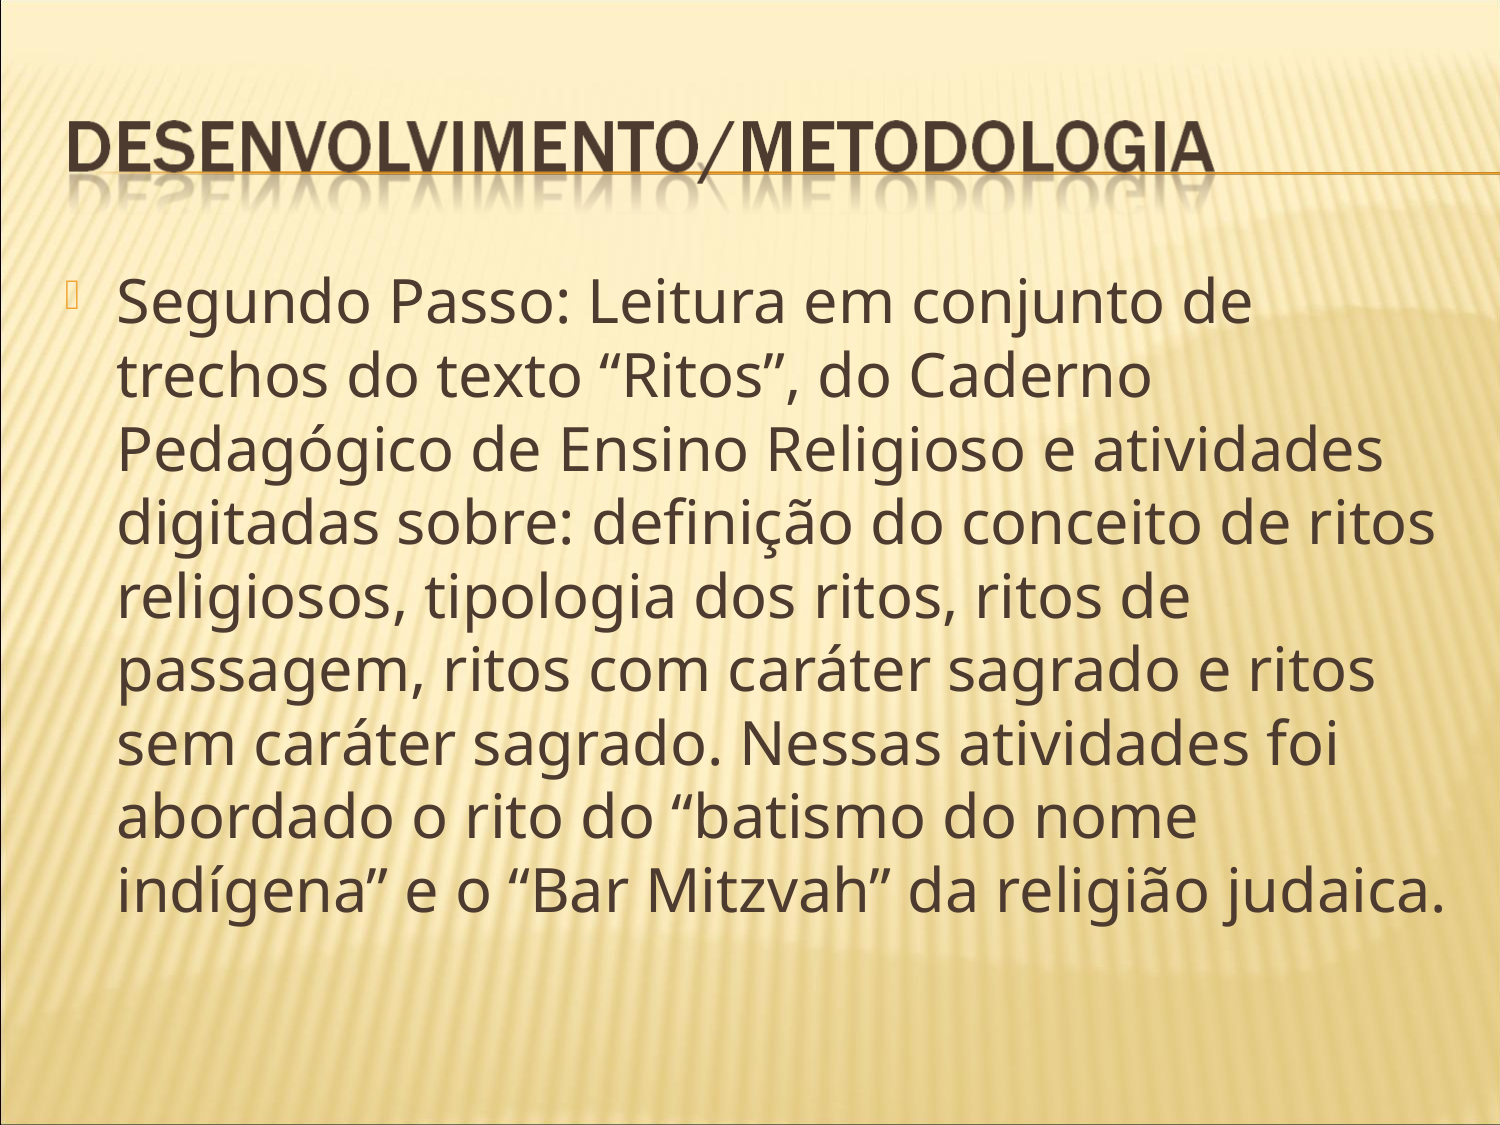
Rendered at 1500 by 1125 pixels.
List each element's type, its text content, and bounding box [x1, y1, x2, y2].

list Segundo Passo: Leitura em conjunto de trechos do texto “Ritos”, do Caderno Pedagógico de Ensino Religioso e atividades digitadas sobre: definição do conceito de ritos religiosos, tipologia dos ritos, ritos de passagem, ritos com caráter sagrado e ritos sem caráter sagrado. Nessas atividades foi abordado o rito do “batismo do nome indígena” e o “Bar Mitzvah” da religião judaica. [50, 254, 1476, 998]
text_box [16, 73, 1477, 264]
picture [0, 0, 1500, 1125]
